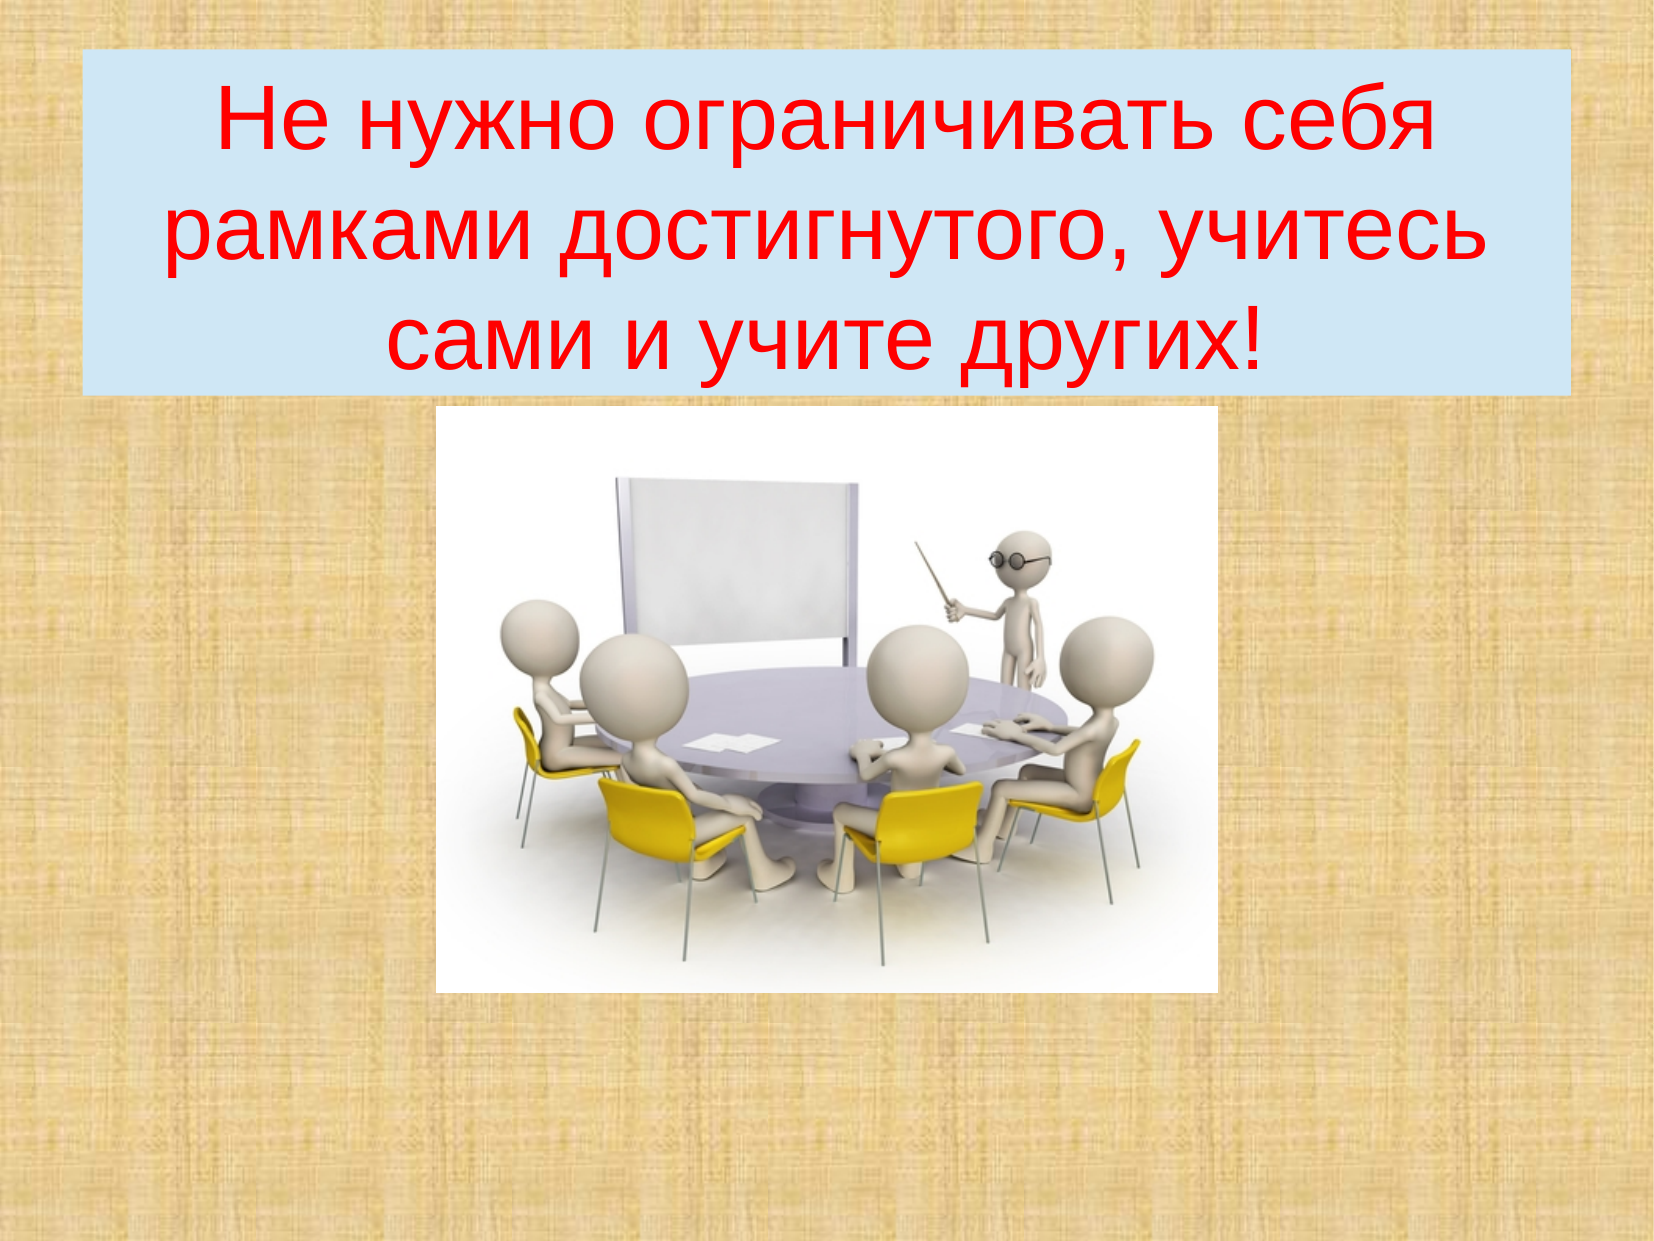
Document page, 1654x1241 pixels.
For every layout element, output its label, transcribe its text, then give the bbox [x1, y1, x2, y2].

picture [0, 0, 1654, 1241]
title Не нужно ограничивать себя рамками достигнутого, учитесь сами и учите других! [82, 49, 1571, 396]
